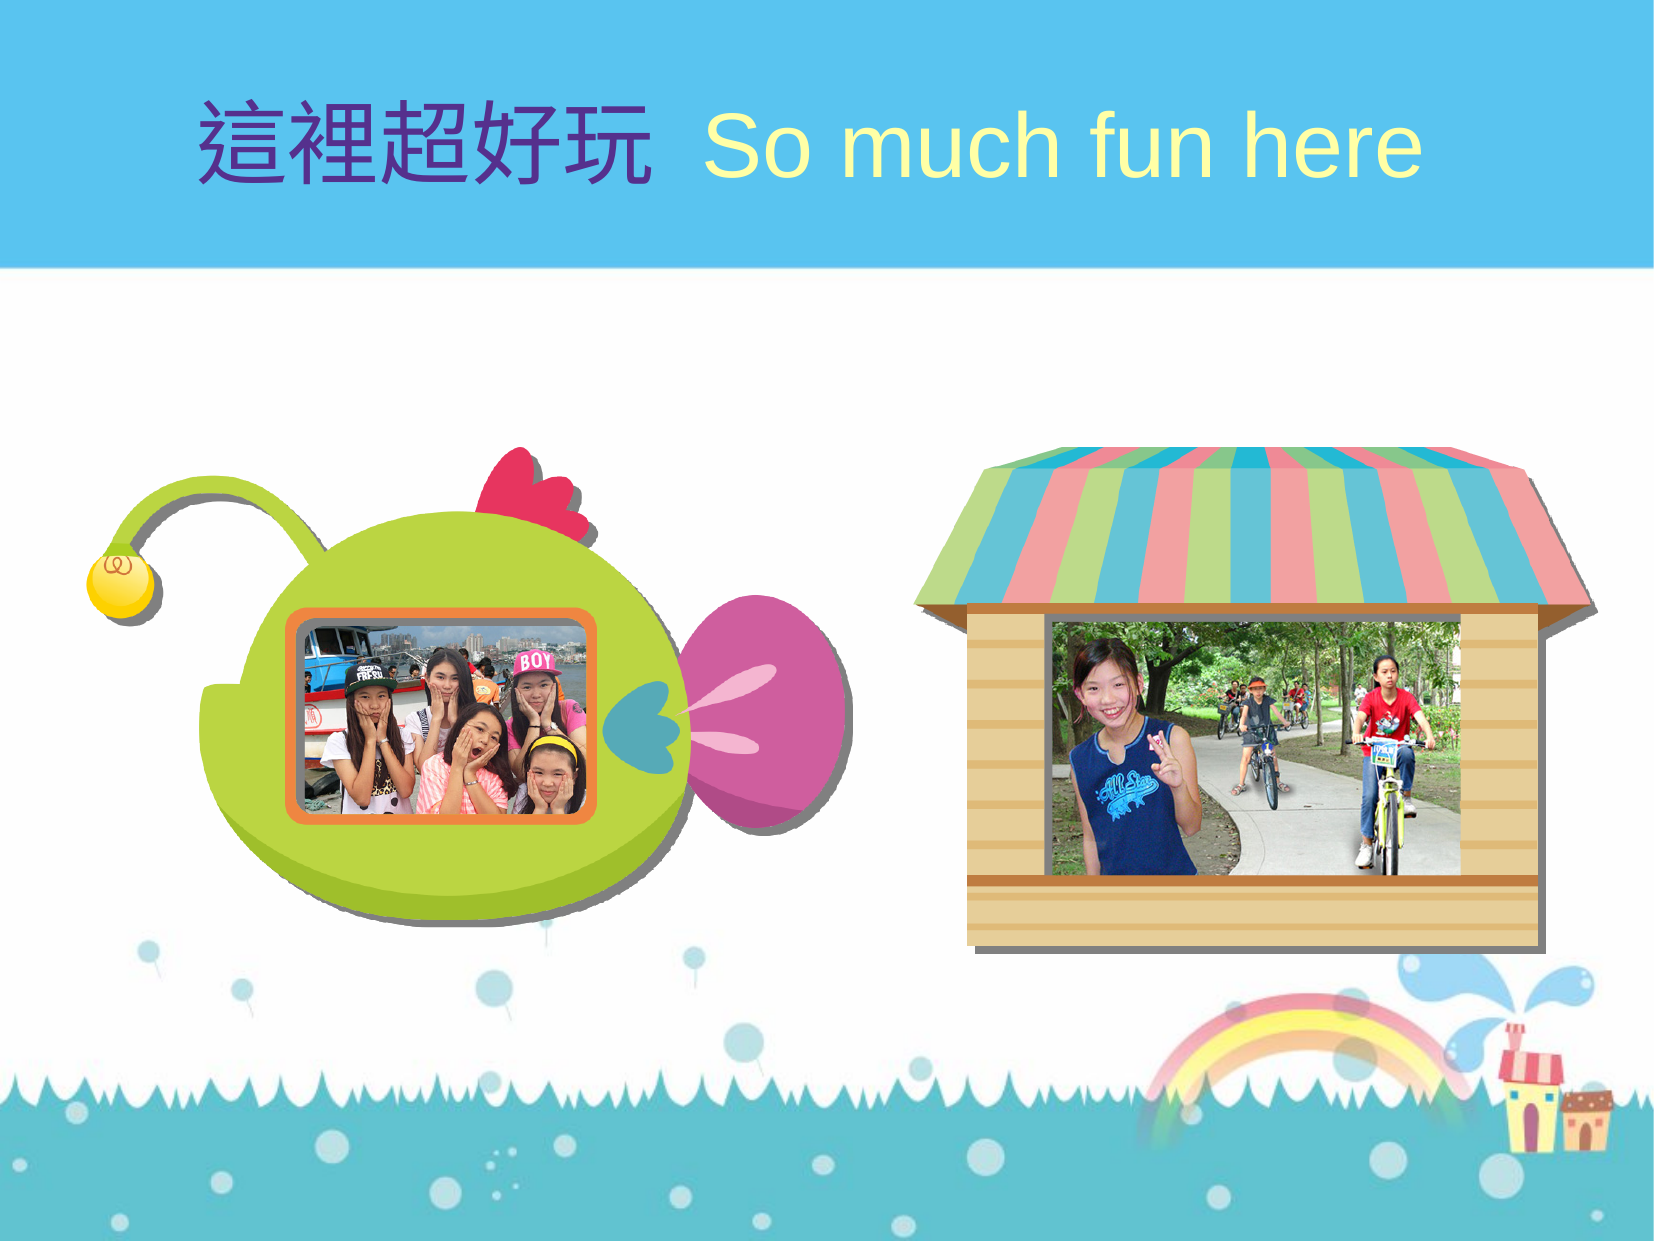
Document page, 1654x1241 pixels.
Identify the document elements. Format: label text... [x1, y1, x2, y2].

picture [0, 0, 1654, 1241]
text_box 這裡超好玩 So much fun here [181, 63, 1511, 201]
